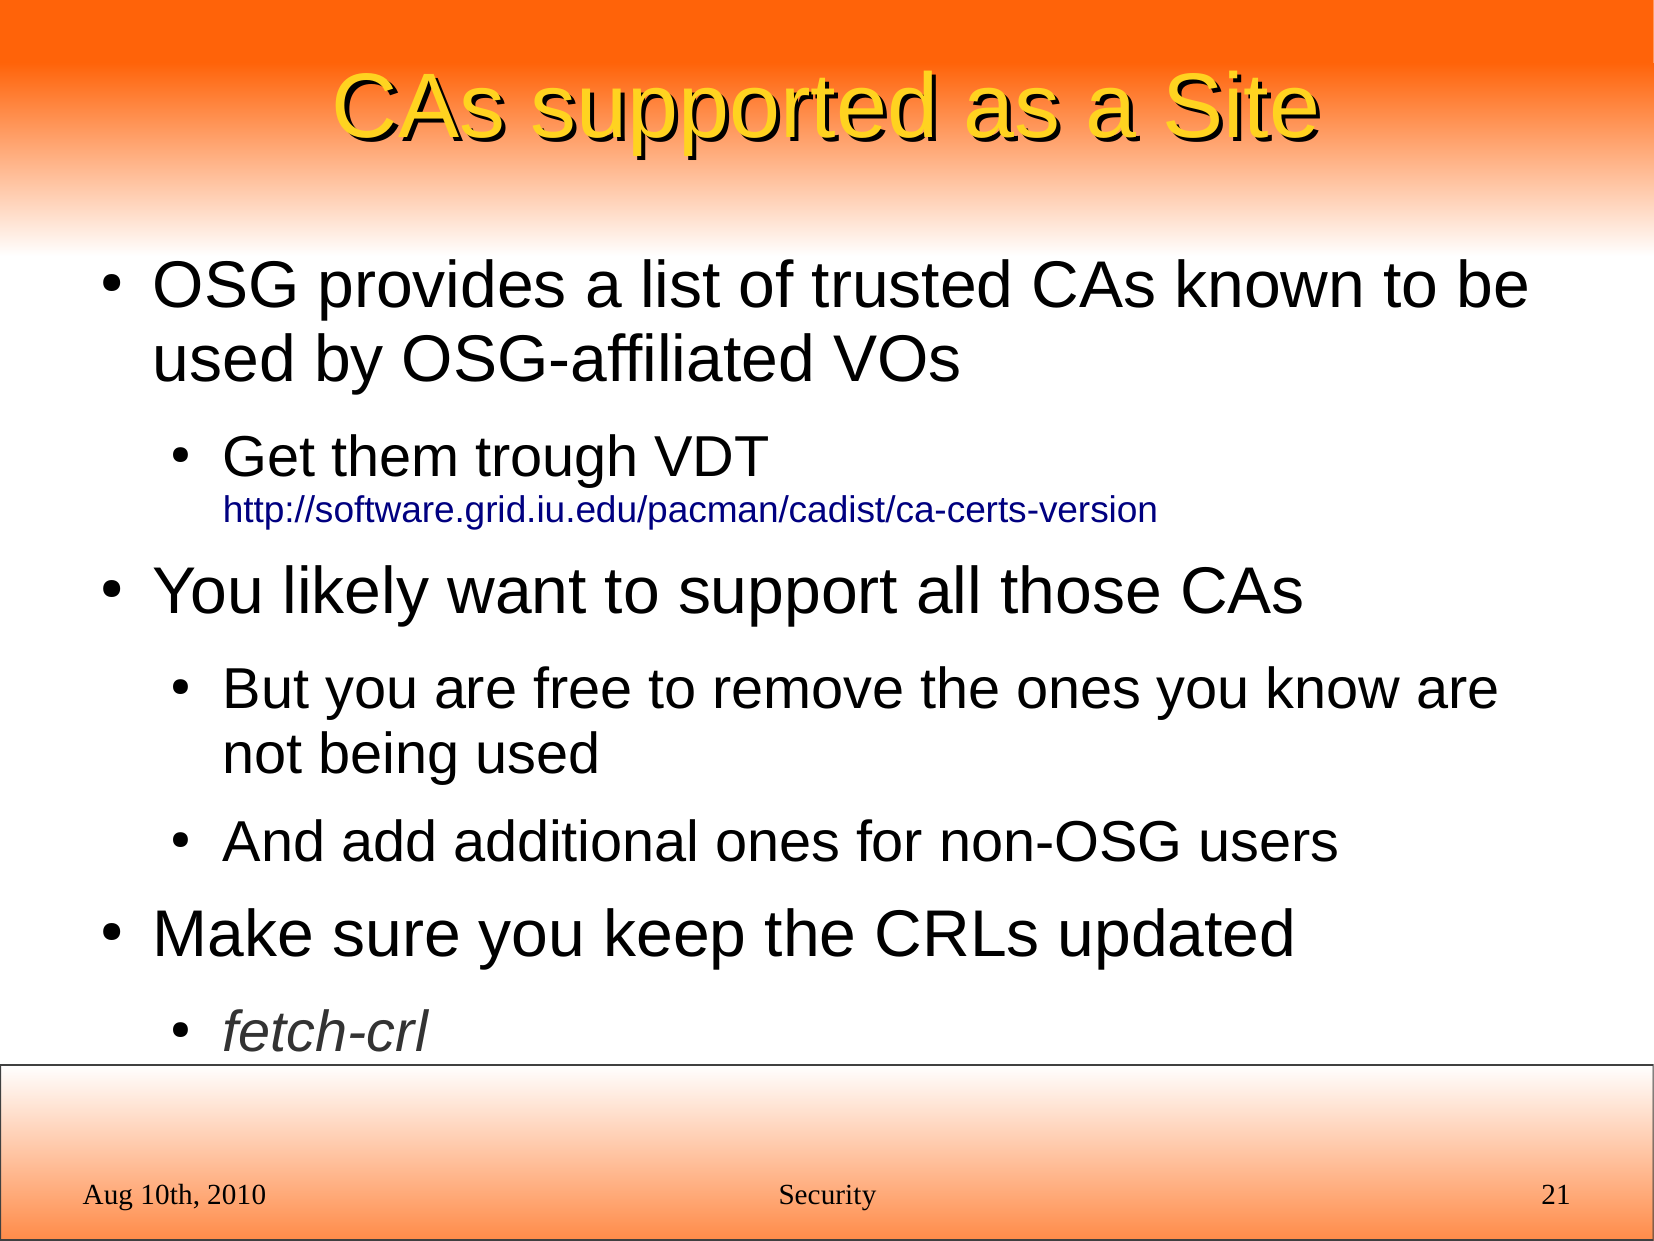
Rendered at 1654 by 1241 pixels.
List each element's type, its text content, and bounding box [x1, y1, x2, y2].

title CAs supported as a Site [82, 9, 1571, 202]
list OSG provides a list of trusted CAs known to be used by OSG-affiliated VOs Get them trough VDT http://software.grid.iu.edu/pacman/cadist/ca-certs-version You likely want to support all those CAs But you are free to remove the ones you know are not being used And add additional ones for non-OSG users Make sure you keep the CRLs updated fetch-crl [82, 247, 1571, 1067]
